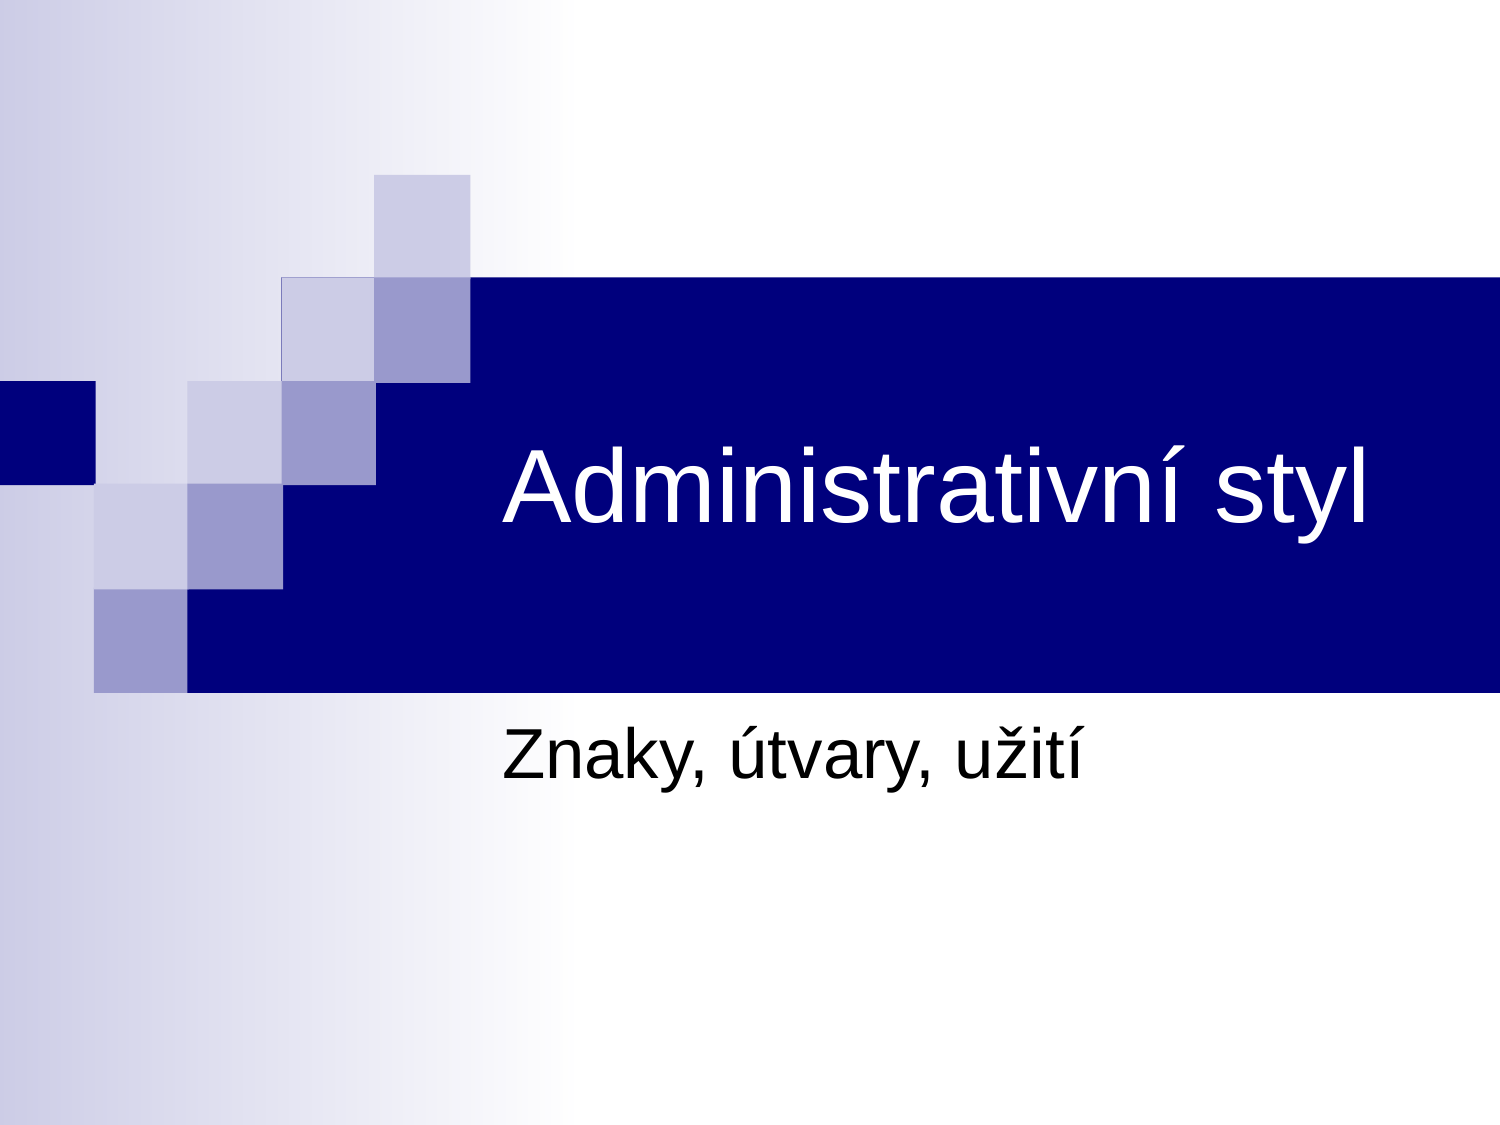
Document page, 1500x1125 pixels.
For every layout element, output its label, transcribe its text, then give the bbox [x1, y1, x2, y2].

title Administrativní styl [487, 299, 1476, 663]
subtitle Znaky, útvary, užití [487, 699, 1476, 988]
